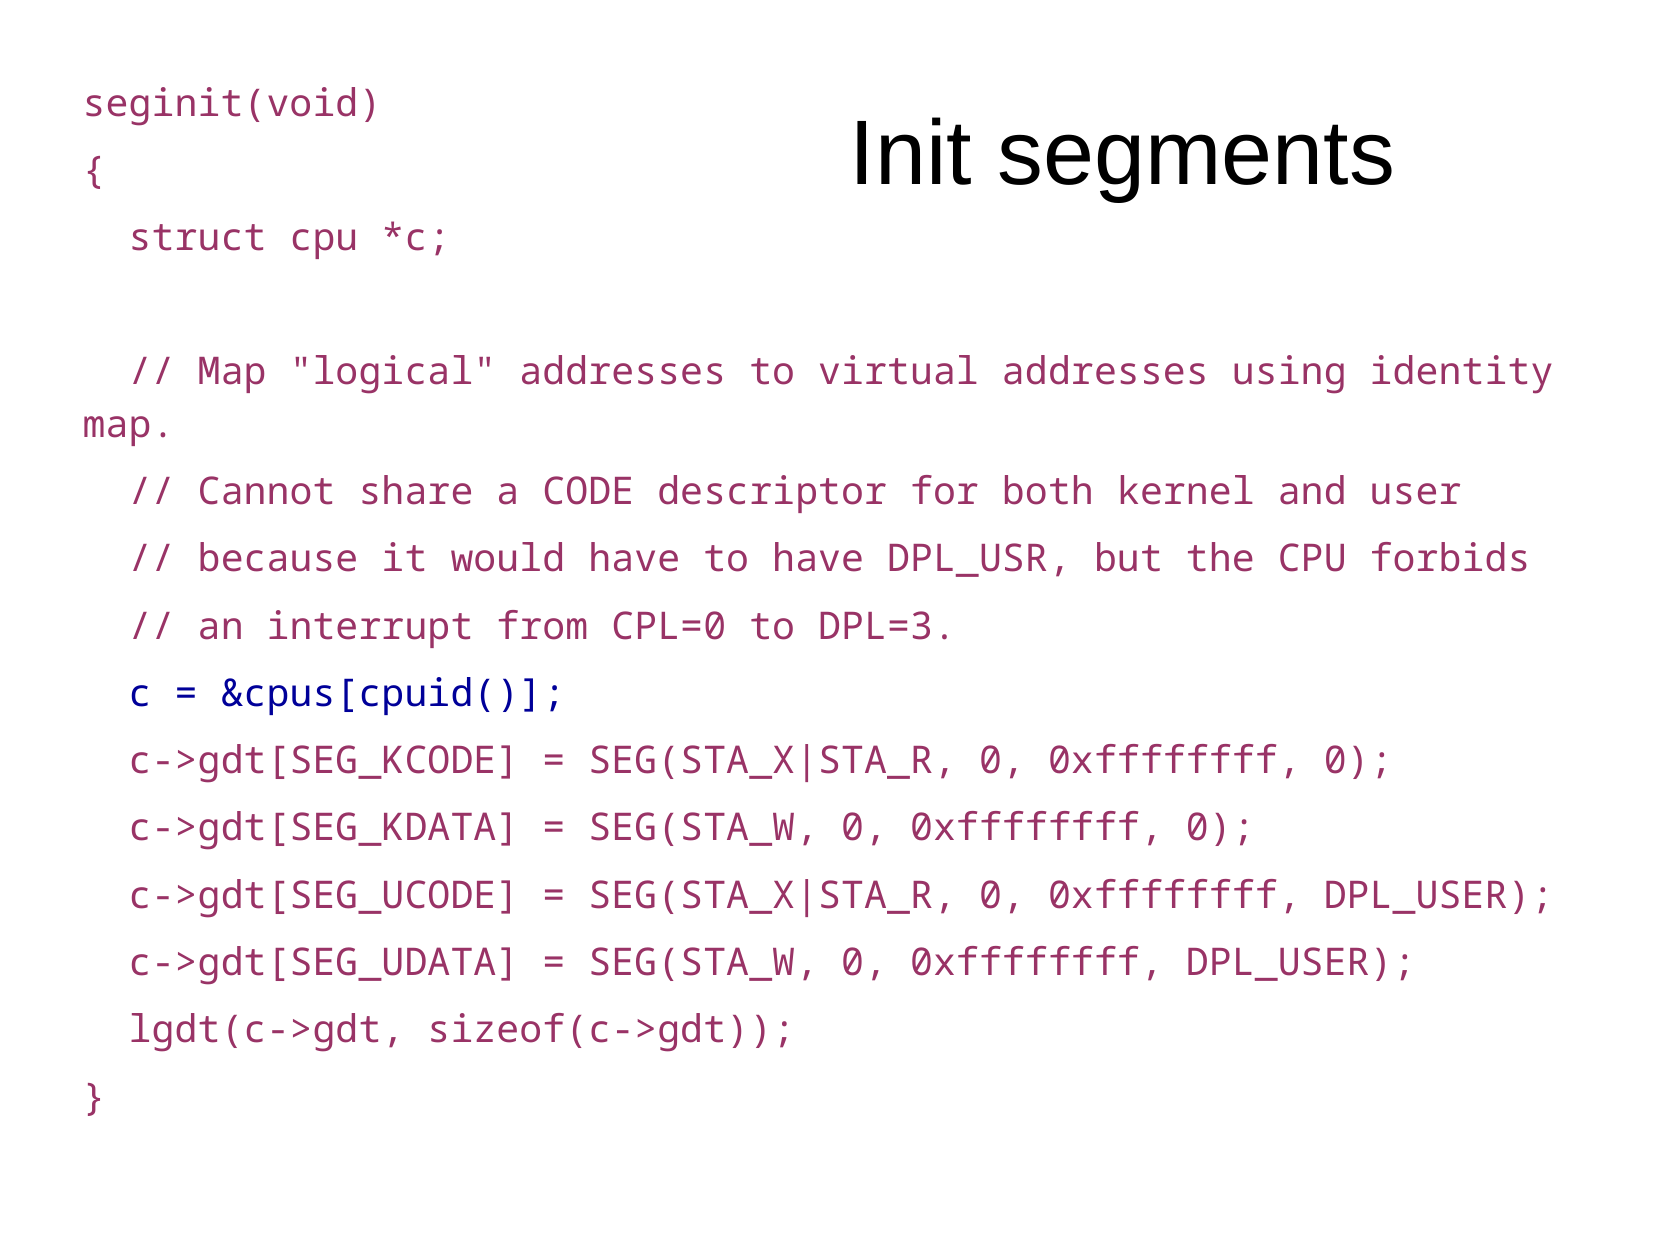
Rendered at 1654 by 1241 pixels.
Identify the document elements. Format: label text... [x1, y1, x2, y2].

title Init segments [675, 49, 1571, 257]
list seginit(void) { struct cpu *c; // Map "logical" addresses to virtual addresses using identity map. // Cannot share a CODE descriptor for both kernel and user // because it would have to have DPL_USR, but the CPU forbids // an interrupt from CPL=0 to DPL=3. c = &cpus[cpuid()]; c->gdt[SEG_KCODE] = SEG(STA_X|STA_R, 0, 0xffffffff, 0); c->gdt[SEG_KDATA] = SEG(STA_W, 0, 0xffffffff, 0); c->gdt[SEG_UCODE] = SEG(STA_X|STA_R, 0, 0xffffffff, DPL_USER); c->gdt[SEG_UDATA] = SEG(STA_W, 0, 0xffffffff, DPL_USER); lgdt(c->gdt, sizeof(c->gdt)); } [82, 75, 1571, 1163]
